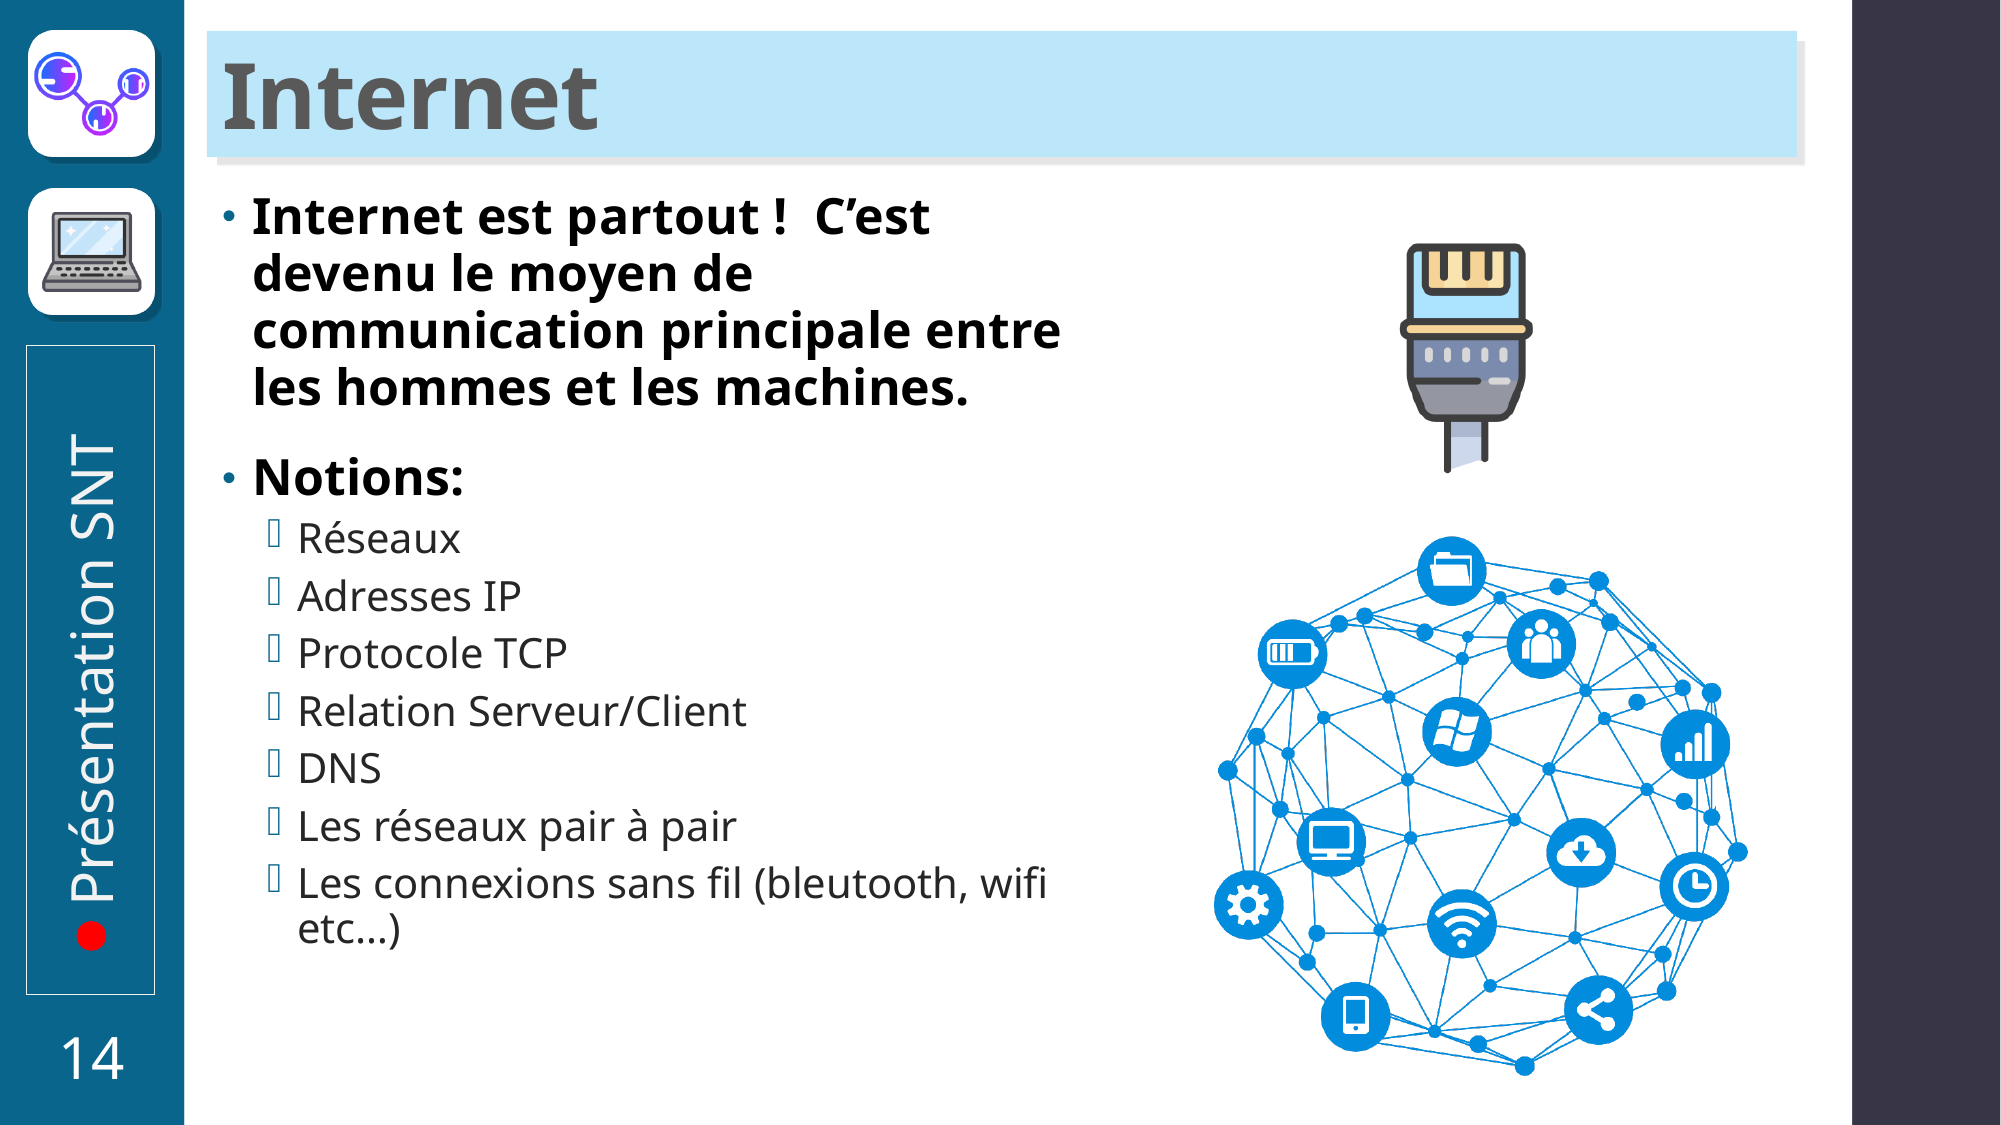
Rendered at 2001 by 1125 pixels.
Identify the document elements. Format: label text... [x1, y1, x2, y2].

list Internet est partout ! C’est devenu le moyen de communication principale entre les hommes et les machines. Notions: Réseaux Adresses IP Protocole TCP Relation Serveur/Client DNS Les réseaux pair à pair Les connexions sans fil (bleutooth, wifi etc…) [206, 181, 1145, 1110]
picture [29, 189, 154, 314]
picture [29, 31, 154, 156]
title Internet [206, 30, 1797, 157]
picture [1328, 219, 1605, 495]
picture [1052, 519, 1909, 1125]
footer Présentation SNT [26, 345, 155, 995]
slide_number <numéro> [28, 1012, 155, 1110]
